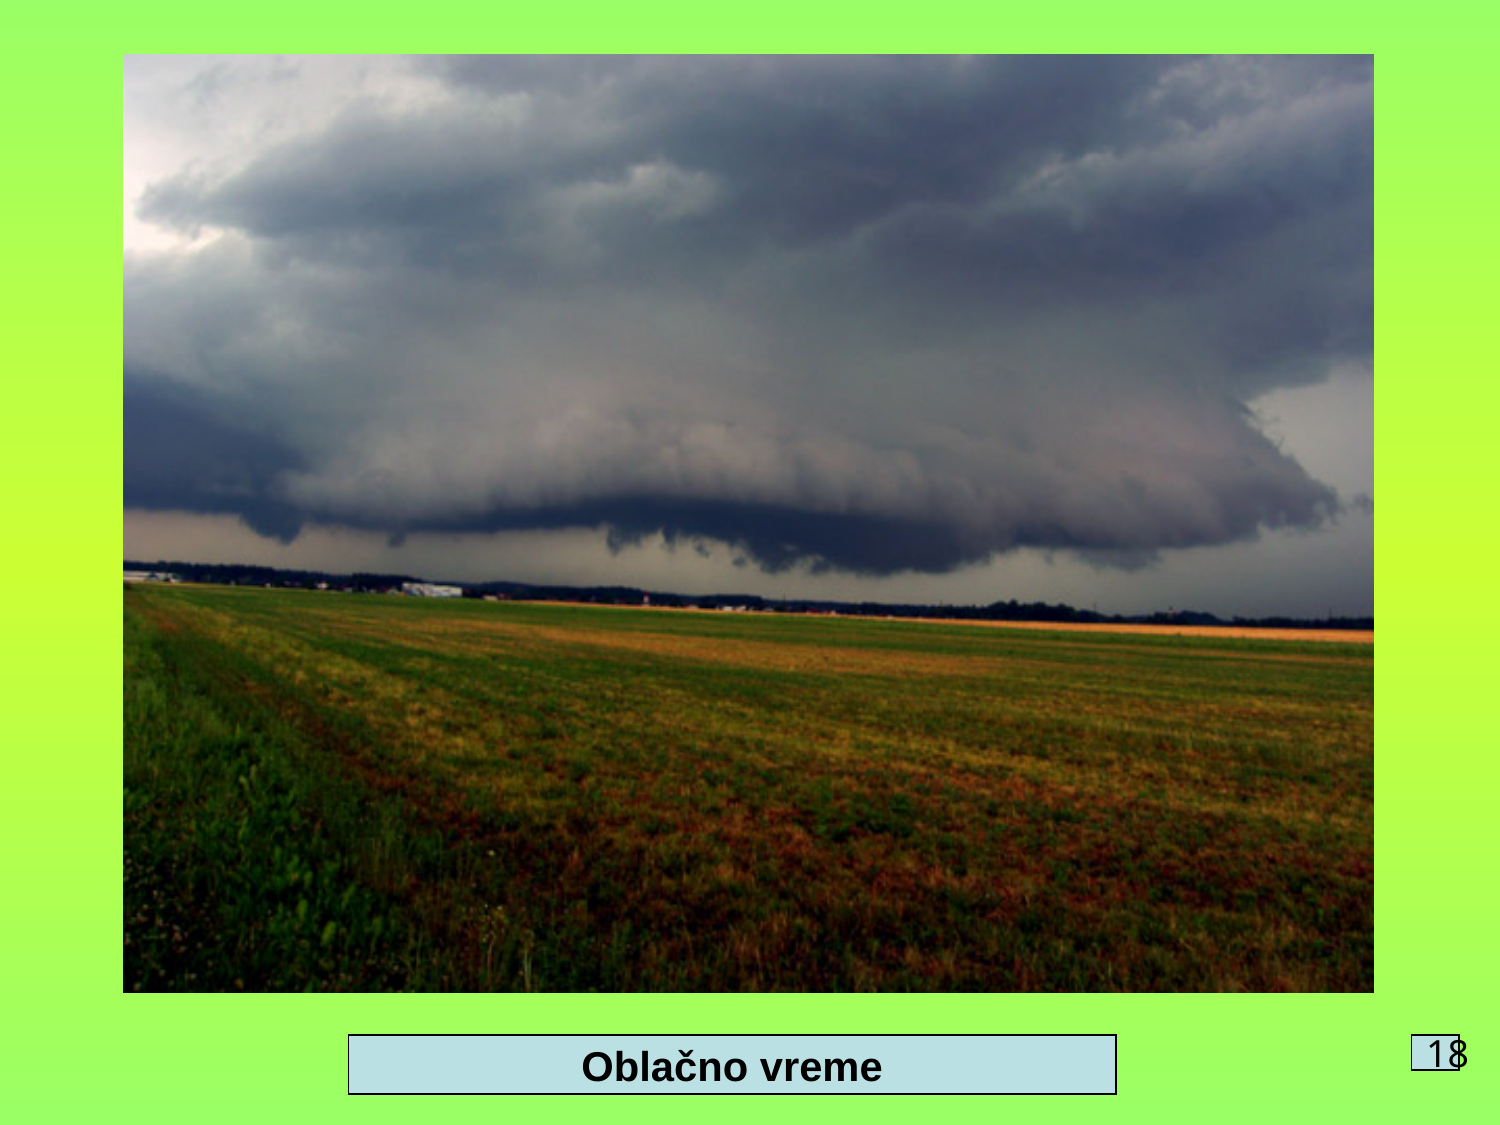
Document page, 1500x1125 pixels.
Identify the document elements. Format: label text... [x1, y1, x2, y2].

text_box 18 [1453, 1043, 1459, 1051]
text_box 18 [1411, 1034, 1459, 1071]
picture [123, 54, 1374, 993]
text_box Oblačno vreme [348, 1034, 1117, 1094]
text_box 18 [1452, 1055, 1459, 1065]
